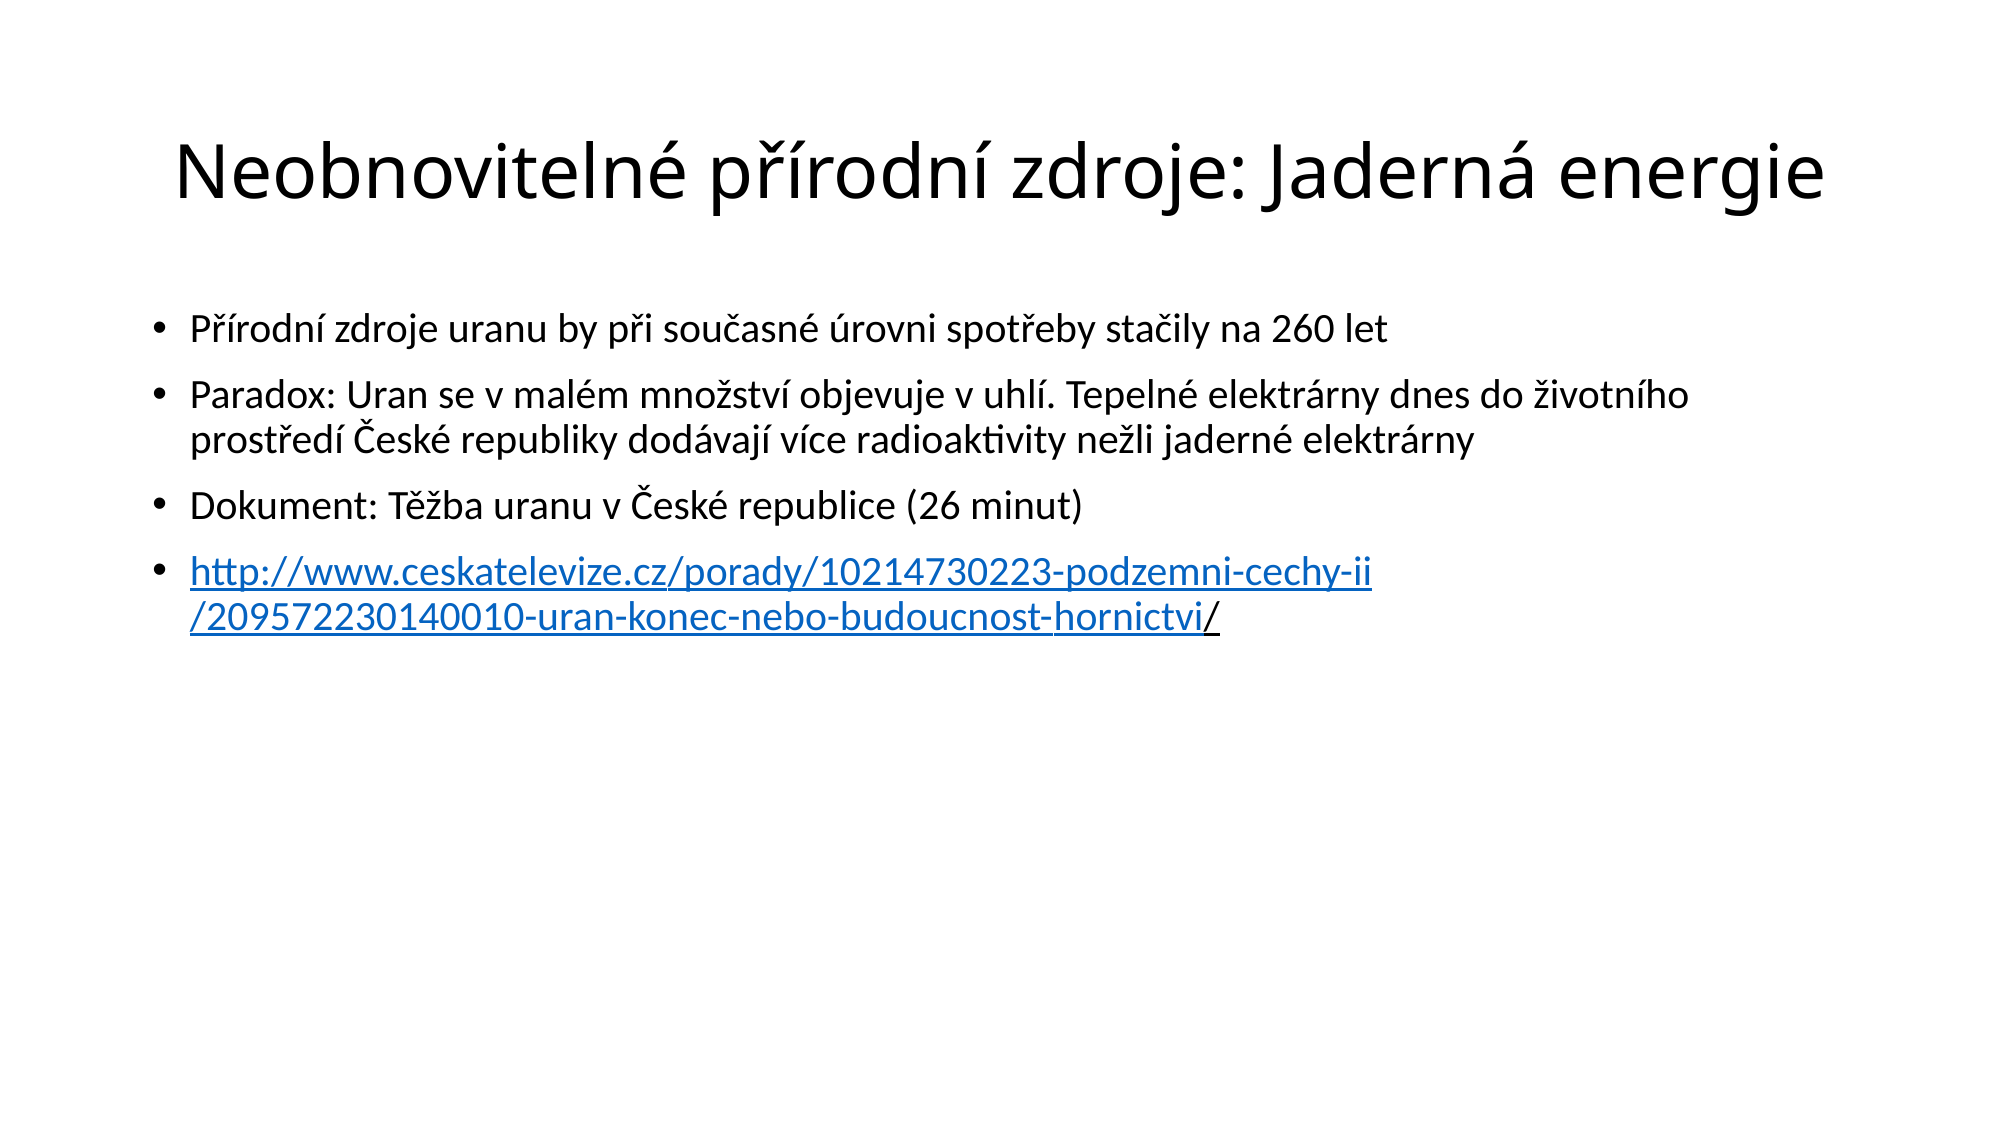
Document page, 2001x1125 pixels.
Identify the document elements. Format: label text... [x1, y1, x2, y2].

title Neobnovitelné přírodní zdroje: Jaderná energie [137, 59, 1863, 278]
list Přírodní zdroje uranu by při současné úrovni spotřeby stačily na 260 let Paradox: Uran se v malém množství objevuje v uhlí. Tepelné elektrárny dnes do životního prostředí České republiky dodávají více radioaktivity nežli jaderné elektrárny Dokument: Těžba uranu v České republice (26 minut) http://www.ceskatelevize.cz/porady/10214730223-podzemni-cechy-ii/209572230140010-uran-konec-nebo-budoucnost-hornictvi/ [137, 299, 1863, 1014]
